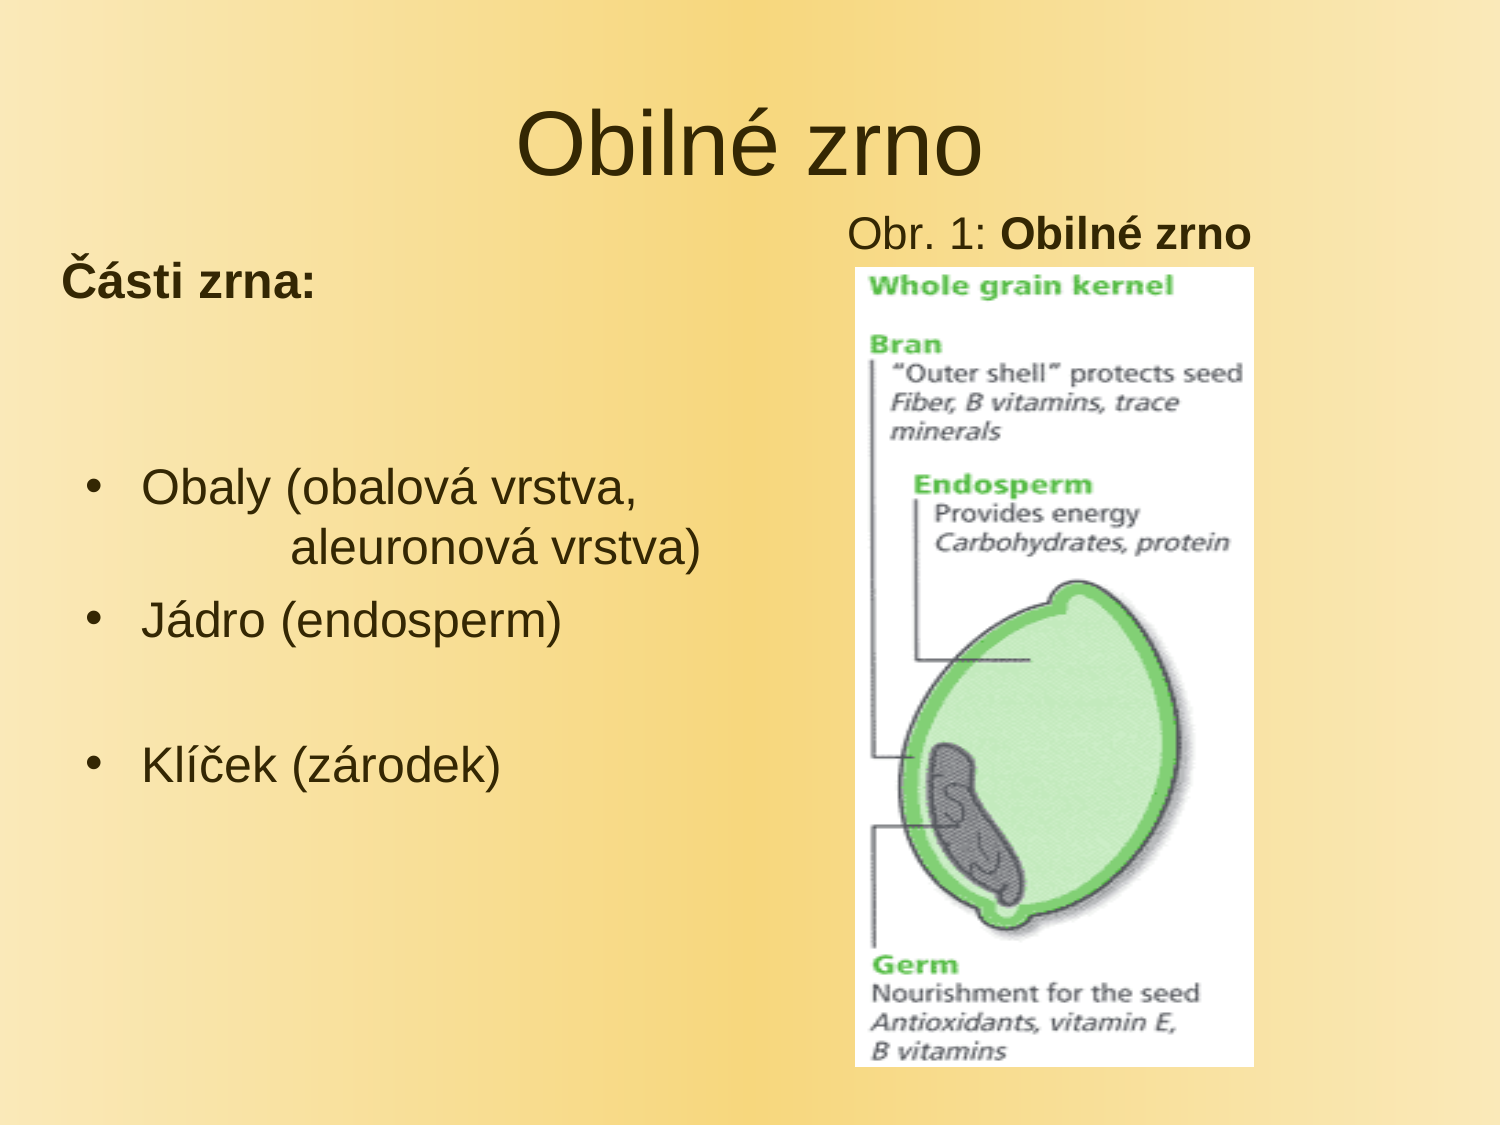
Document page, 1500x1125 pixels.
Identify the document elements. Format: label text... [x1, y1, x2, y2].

picture [855, 267, 1254, 1067]
text_box Obr. 1: Obilné zrno [832, 196, 1282, 267]
list Obaly (obalová vrstva, aleuronová vrstva) Jádro (endosperm) Klíček (zárodek) [70, 375, 734, 1027]
title Obilné zrno [75, 45, 1426, 233]
list Části zrna: [46, 210, 710, 316]
